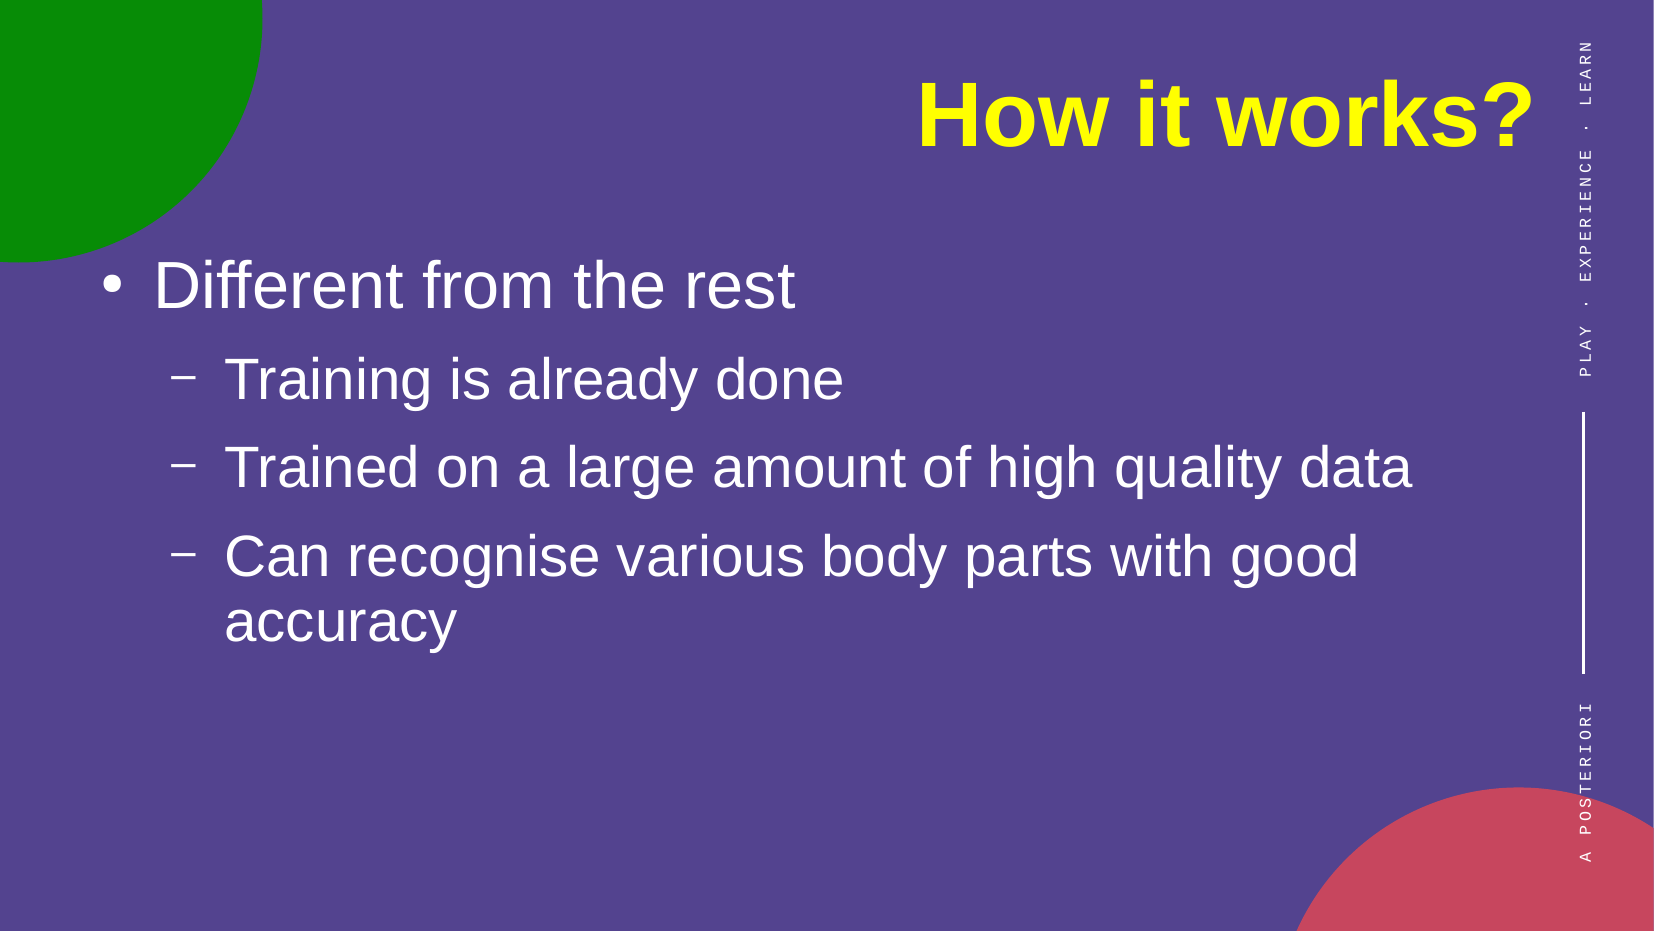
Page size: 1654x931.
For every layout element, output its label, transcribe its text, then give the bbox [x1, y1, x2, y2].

title How it works? [262, 37, 1538, 193]
list Different from the rest Training is already done Trained on a large amount of high quality data Can recognise various body parts with good accuracy [82, 248, 1571, 788]
